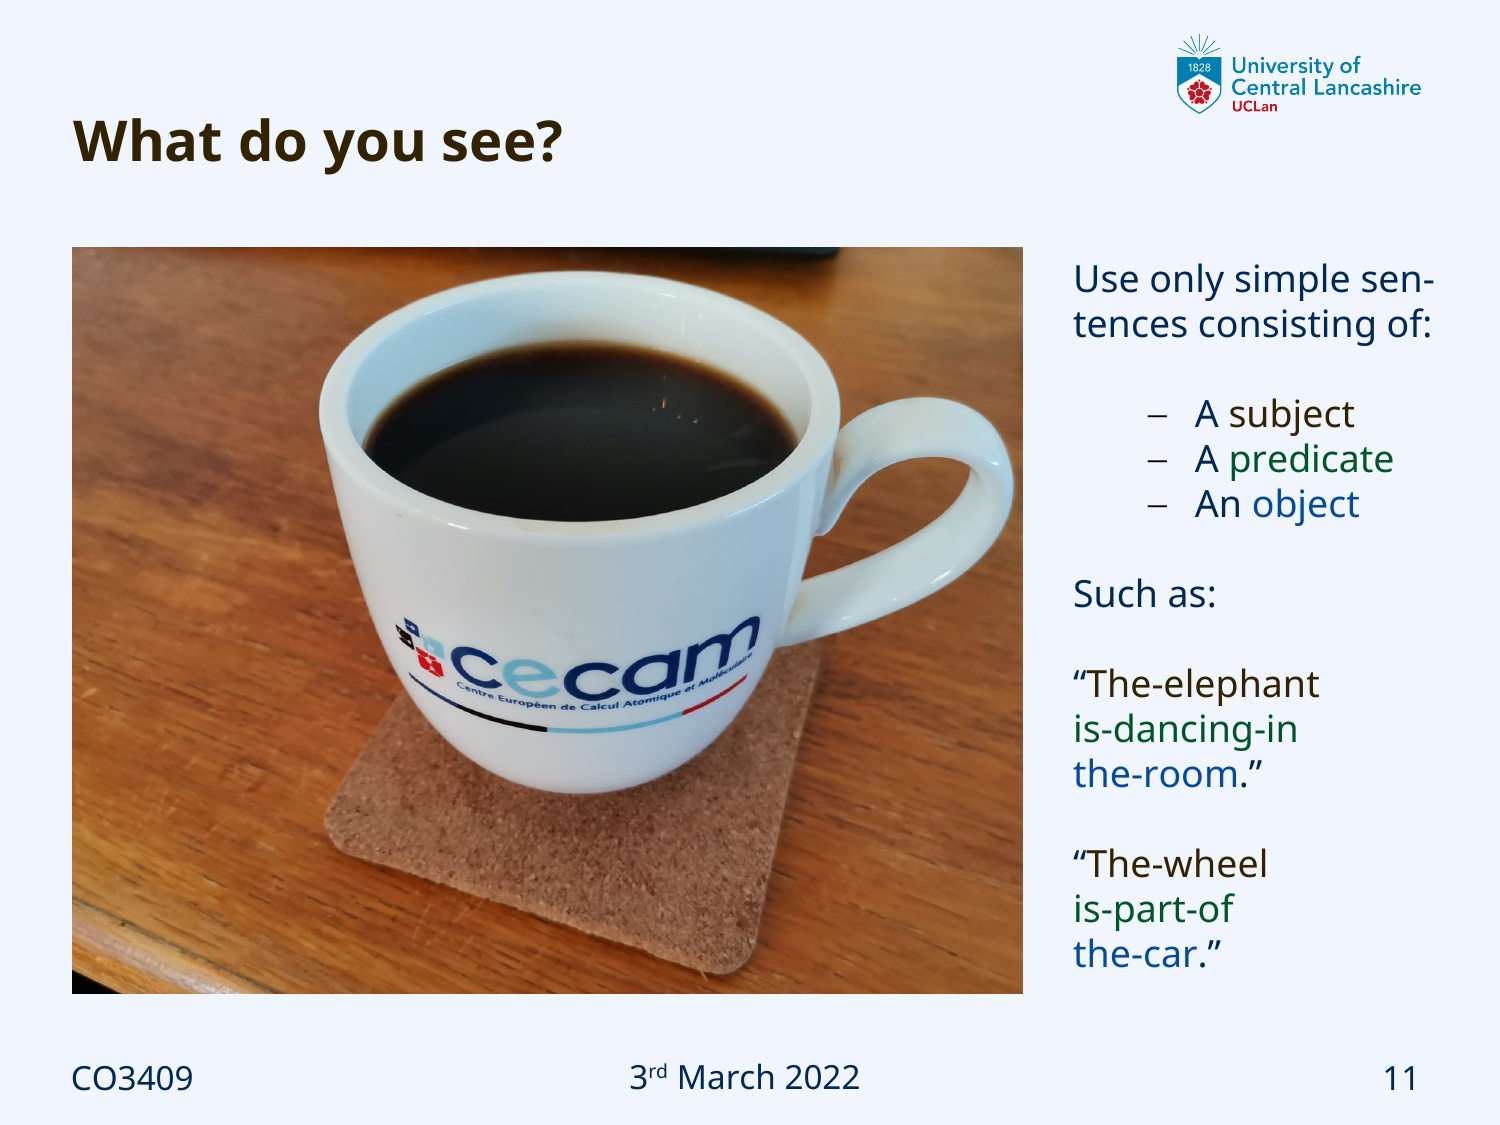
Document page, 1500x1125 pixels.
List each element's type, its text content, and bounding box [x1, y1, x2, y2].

title What do you see? [58, 93, 1475, 186]
text_box Use only simple sen- tences consisting of: A subject A predicate An object Such as: “The-elephant is-dancing-in the-room.” “The-wheel is-part-of the-car.” [1058, 247, 1461, 983]
picture [72, 247, 1023, 994]
picture [1177, 34, 1421, 93]
